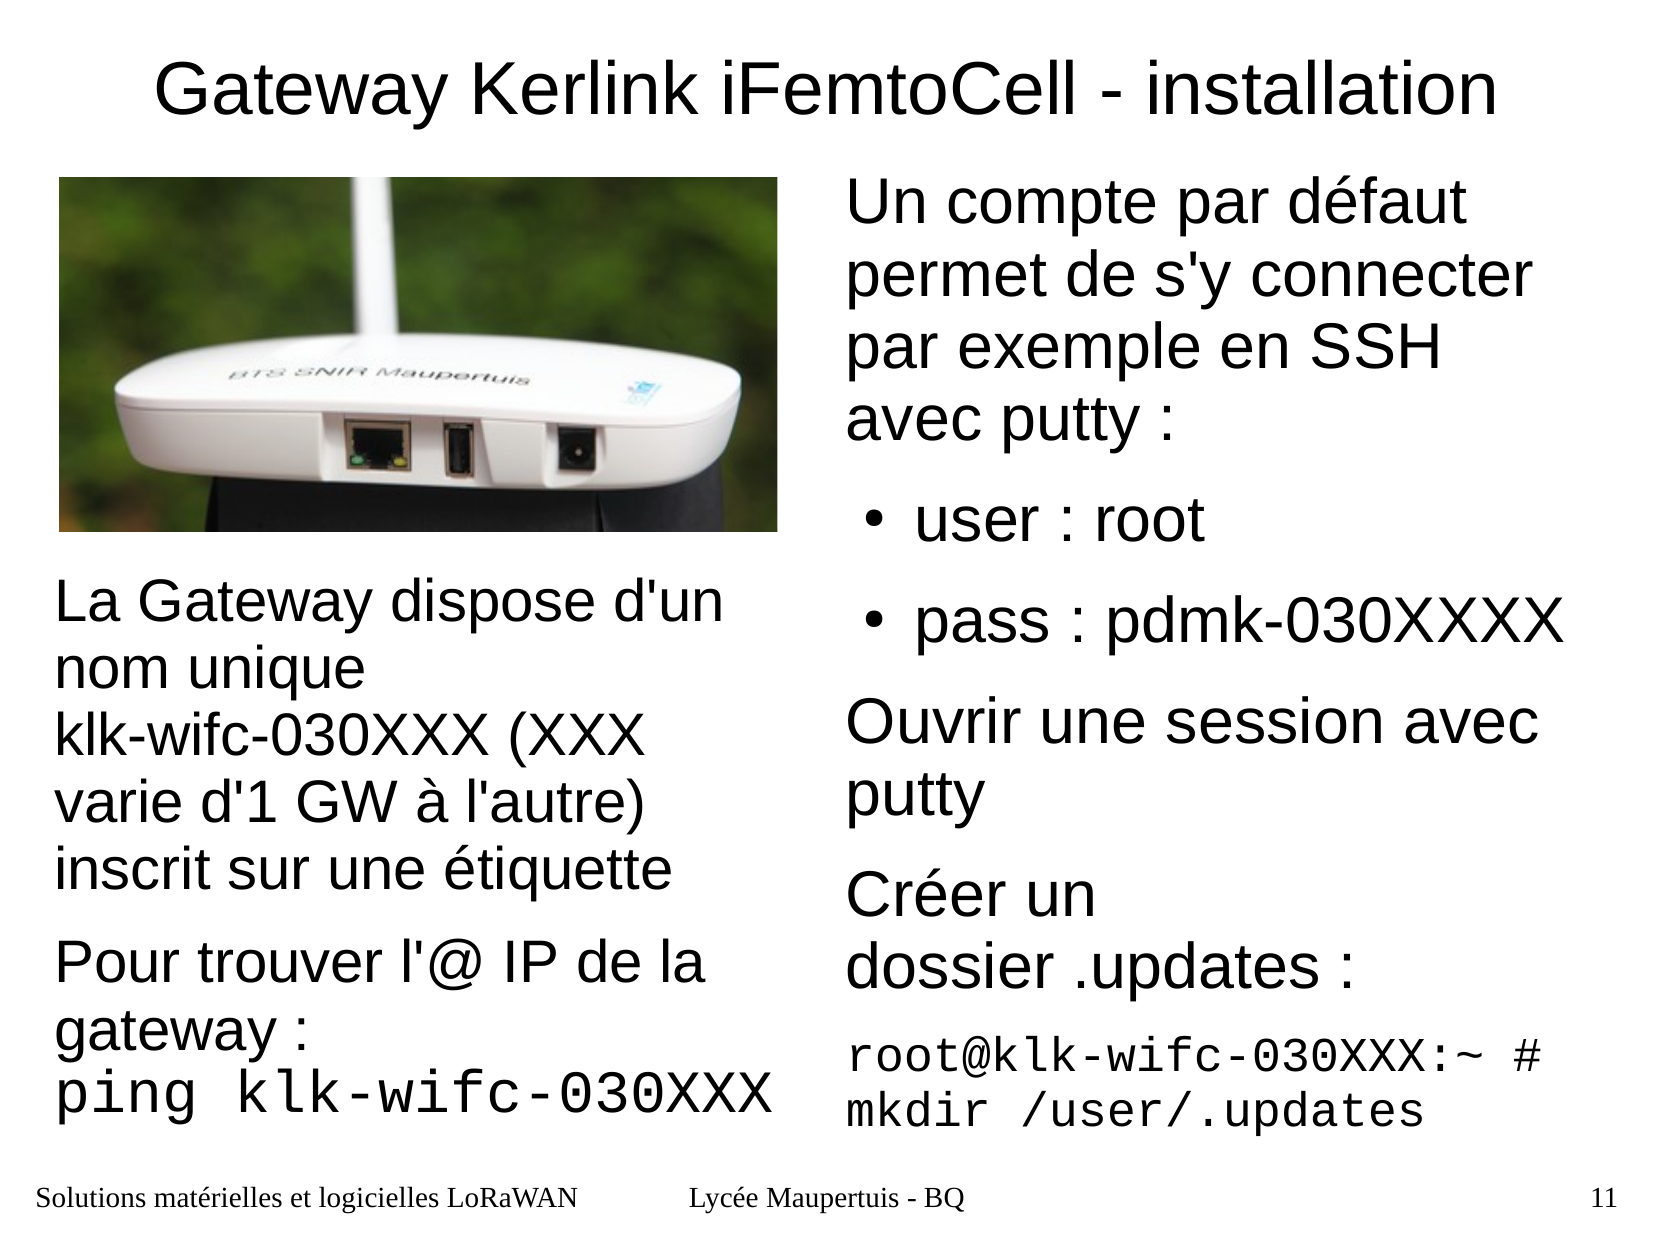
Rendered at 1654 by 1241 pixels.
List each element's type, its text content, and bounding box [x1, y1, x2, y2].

picture [59, 177, 778, 532]
list La Gateway dispose d'un nom unique klk-wifc-030XXX (XXX varie d'1 GW à l'autre) inscrit sur une étiquette Pour trouver l'@ IP de la gateway : ping klk-wifc-030XXX [54, 566, 780, 1146]
list Un compte par défaut permet de s'y connecter par exemple en SSH avec putty : user : root pass : pdmk-030XXXX Ouvrir une session avec putty Créer un dossier .updates : root@klk-wifc-030XXX:~ # mkdir /user/.updates [845, 165, 1571, 1158]
title Gateway Kerlink iFemtoCell - installation [35, 35, 1619, 142]
